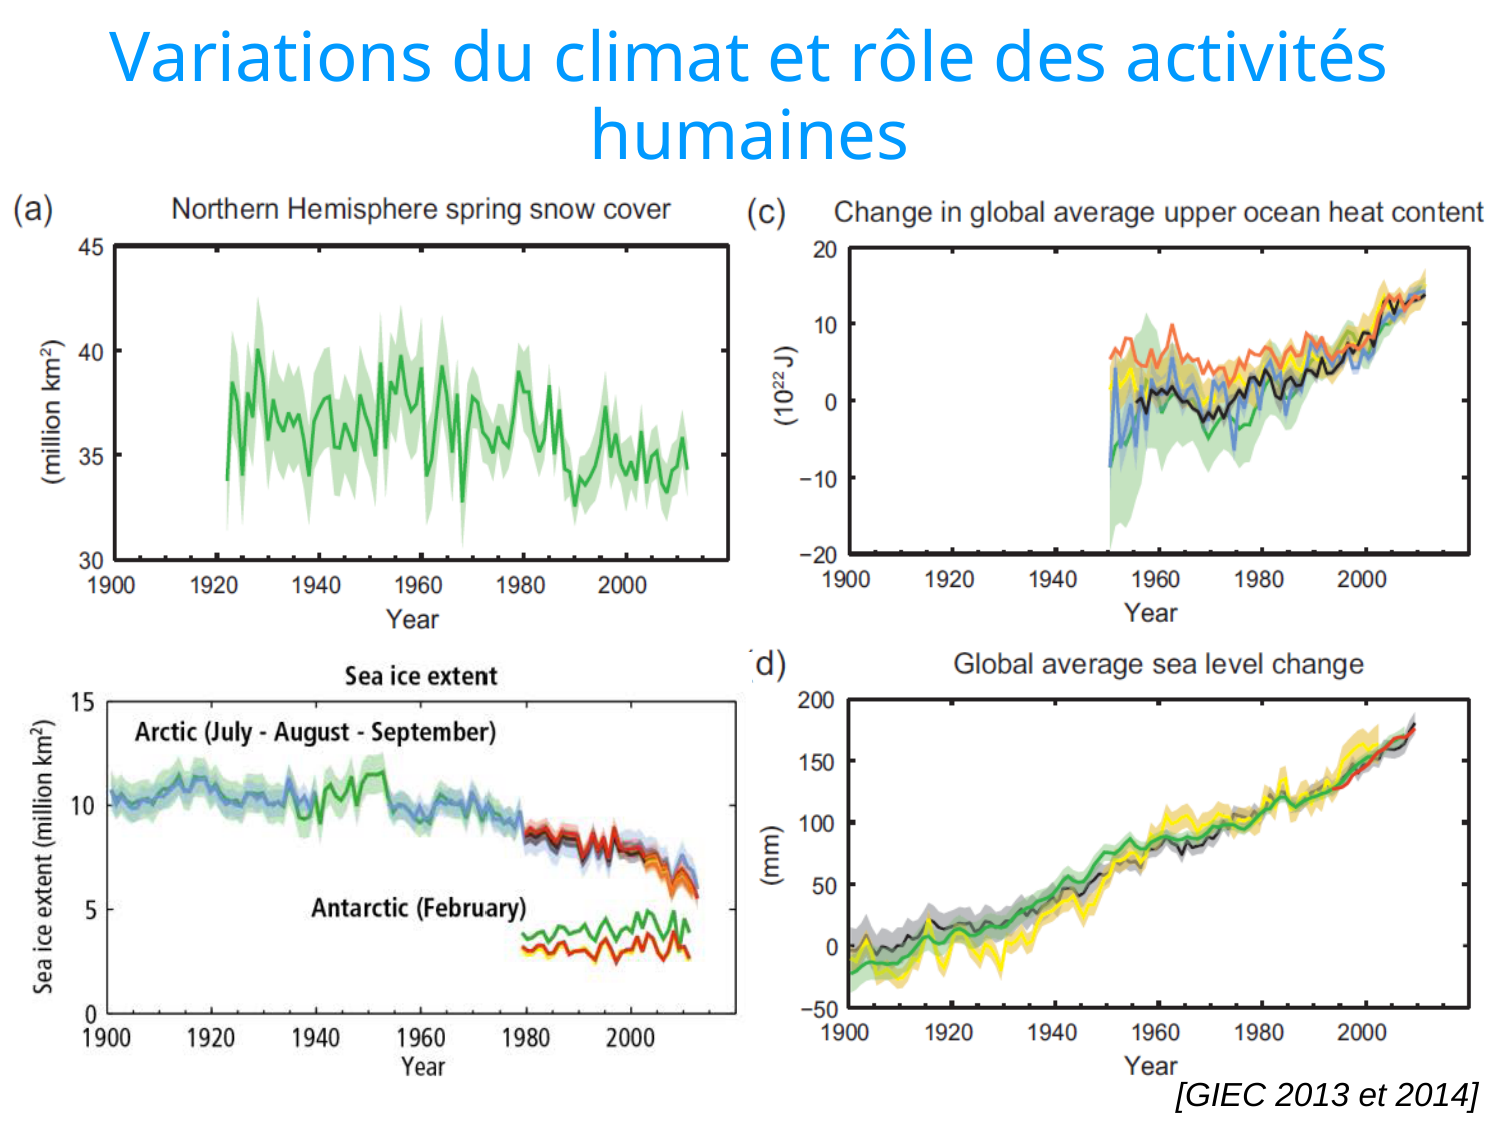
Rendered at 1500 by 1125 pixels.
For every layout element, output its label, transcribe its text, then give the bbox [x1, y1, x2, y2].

title Variations du climat et rôle des activités humaines [74, 13, 1425, 186]
picture [15, 190, 1489, 1083]
picture [0, 181, 739, 644]
text_box [GIEC 2013 et 2014] [1090, 1068, 1494, 1121]
